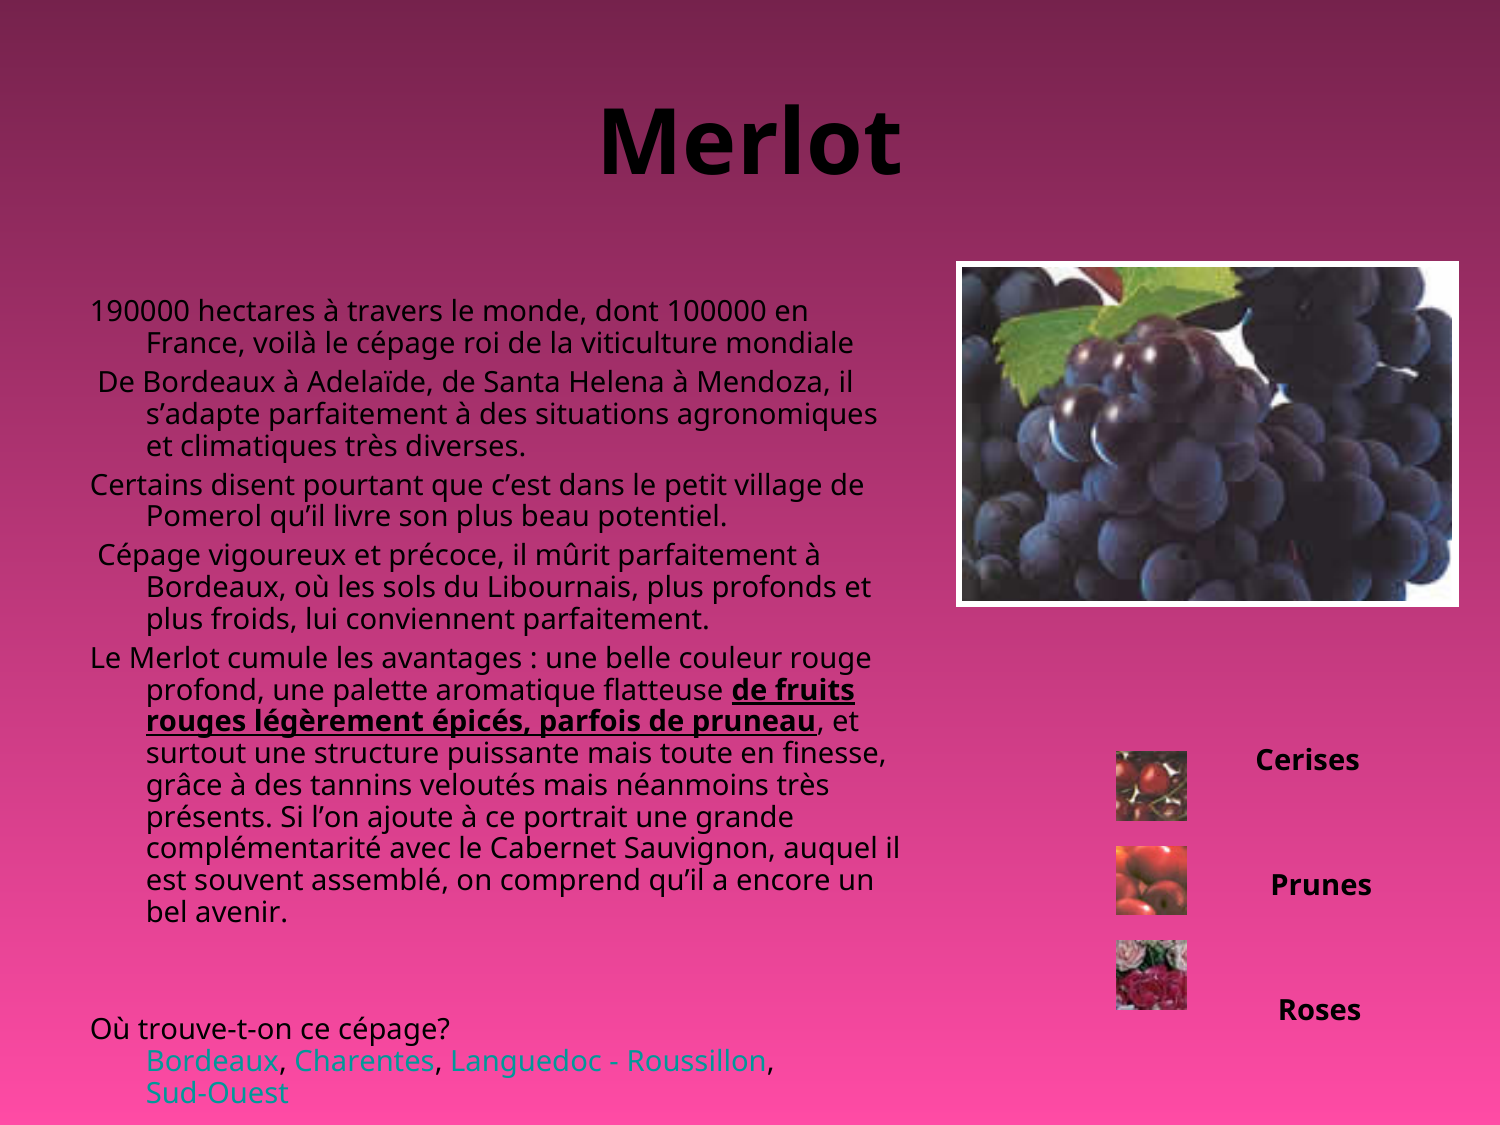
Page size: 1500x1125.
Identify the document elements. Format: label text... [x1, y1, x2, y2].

picture [1116, 940, 1187, 1010]
picture [962, 267, 1453, 602]
list 190000 hectares à travers le monde, dont 100000 en France, voilà le cépage roi de la viticulture mondiale De Bordeaux à Adelaïde, de Santa Helena à Mendoza, il s’adapte parfaitement à des situations agronomiques et climatiques très diverses. Certains disent pourtant que c’est dans le petit village de Pomerol qu’il livre son plus beau potentiel. Cépage vigoureux et précoce, il mûrit parfaitement à Bordeaux, où les sols du Libournais, plus profonds et plus froids, lui conviennent parfaitement. Le Merlot cumule les avantages : une belle couleur rouge profond, une palette aromatique flatteuse de fruits rouges légèrement épicés, parfois de pruneau, et surtout une structure puissante mais toute en finesse, grâce à des tannins veloutés mais néanmoins très présents. Si l’on ajoute à ce portrait une grande complémentarité avec le Cabernet Sauvignon, auquel il est souvent assemblé, on comprend qu’il a encore un bel avenir. Où trouve-t-on ce cépage? Bordeaux, Charentes, Languedoc - Roussillon, Sud-Ouest [74, 262, 928, 1071]
text_box Roses [1210, 967, 1394, 1092]
text_box Prunes [1210, 842, 1394, 967]
picture [1116, 846, 1187, 915]
title Merlot [75, 45, 1426, 233]
picture [1116, 751, 1187, 821]
text_box Cerises [1210, 716, 1394, 842]
